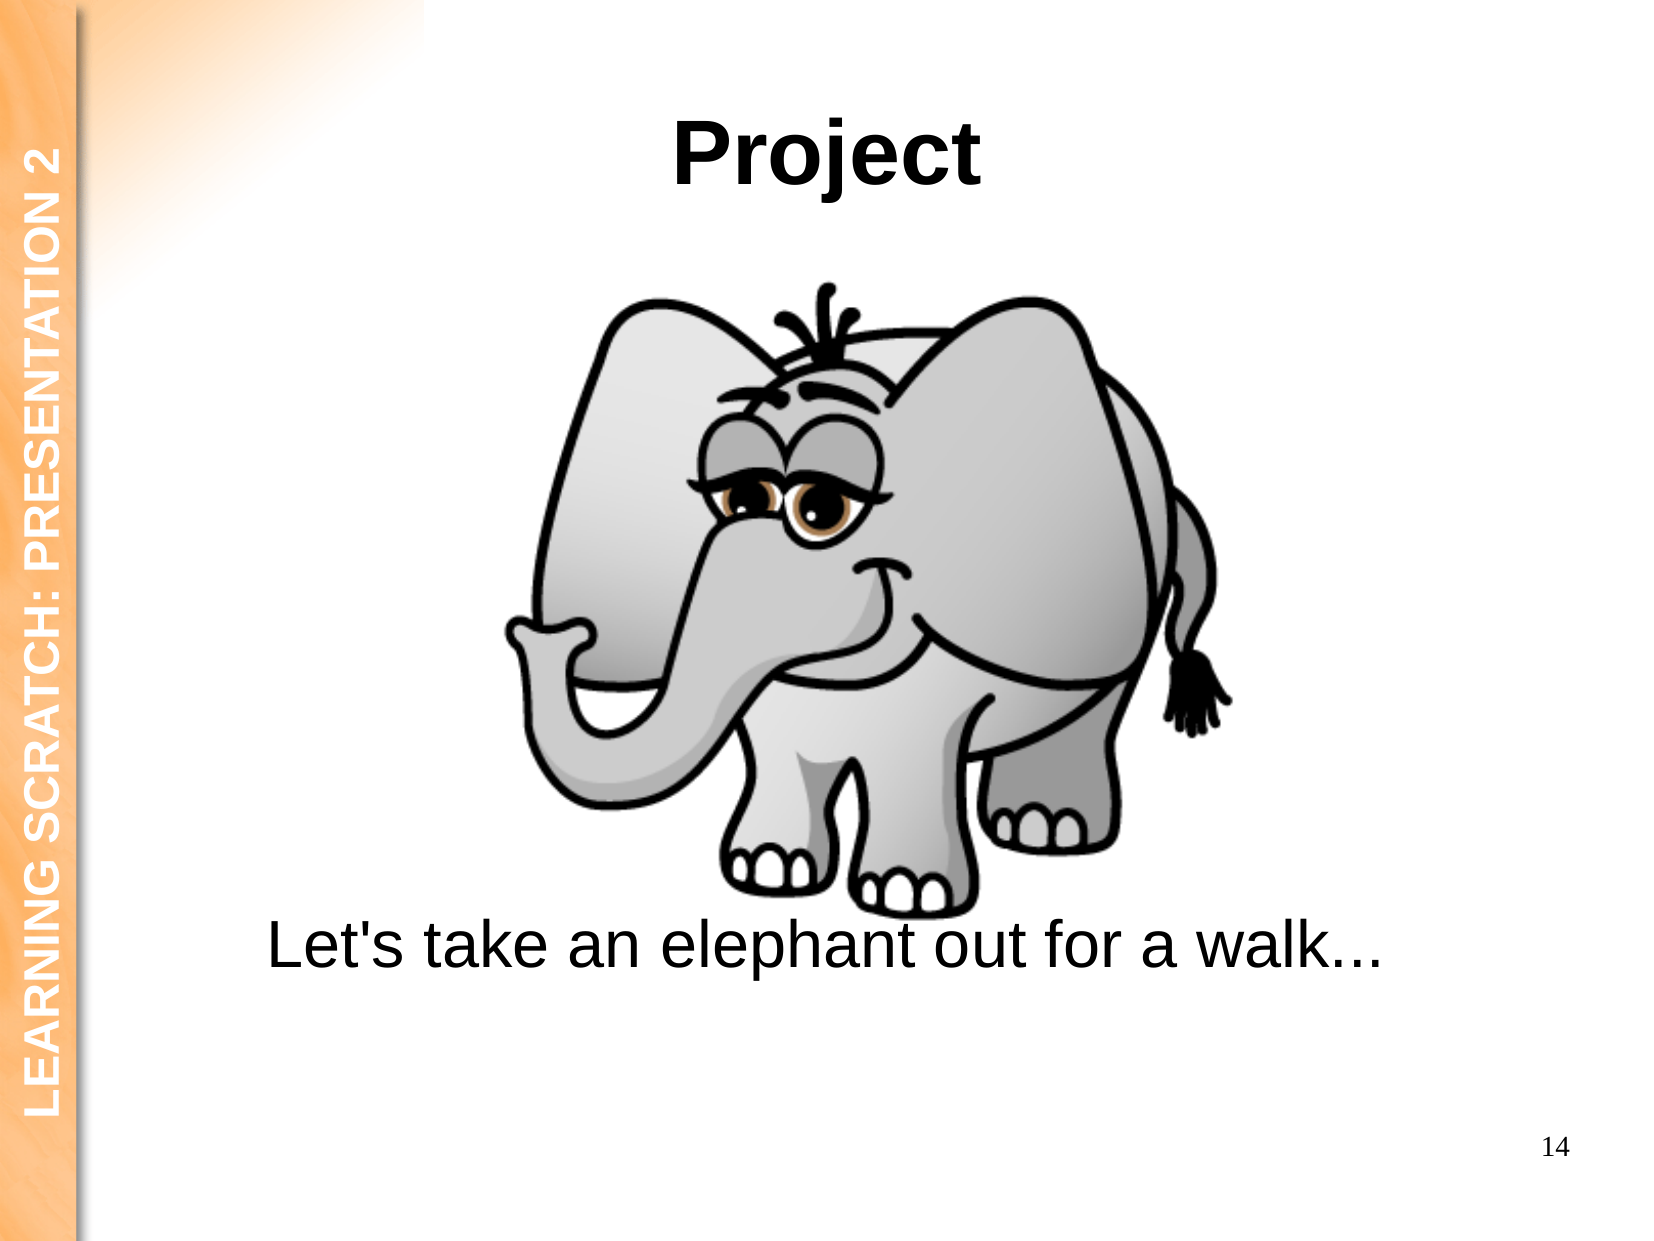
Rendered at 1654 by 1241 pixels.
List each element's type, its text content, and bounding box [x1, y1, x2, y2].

title Project [82, 49, 1571, 257]
subtitle Let's take an elephant out for a walk... [82, 787, 1571, 1102]
picture [0, 0, 1319, 1241]
